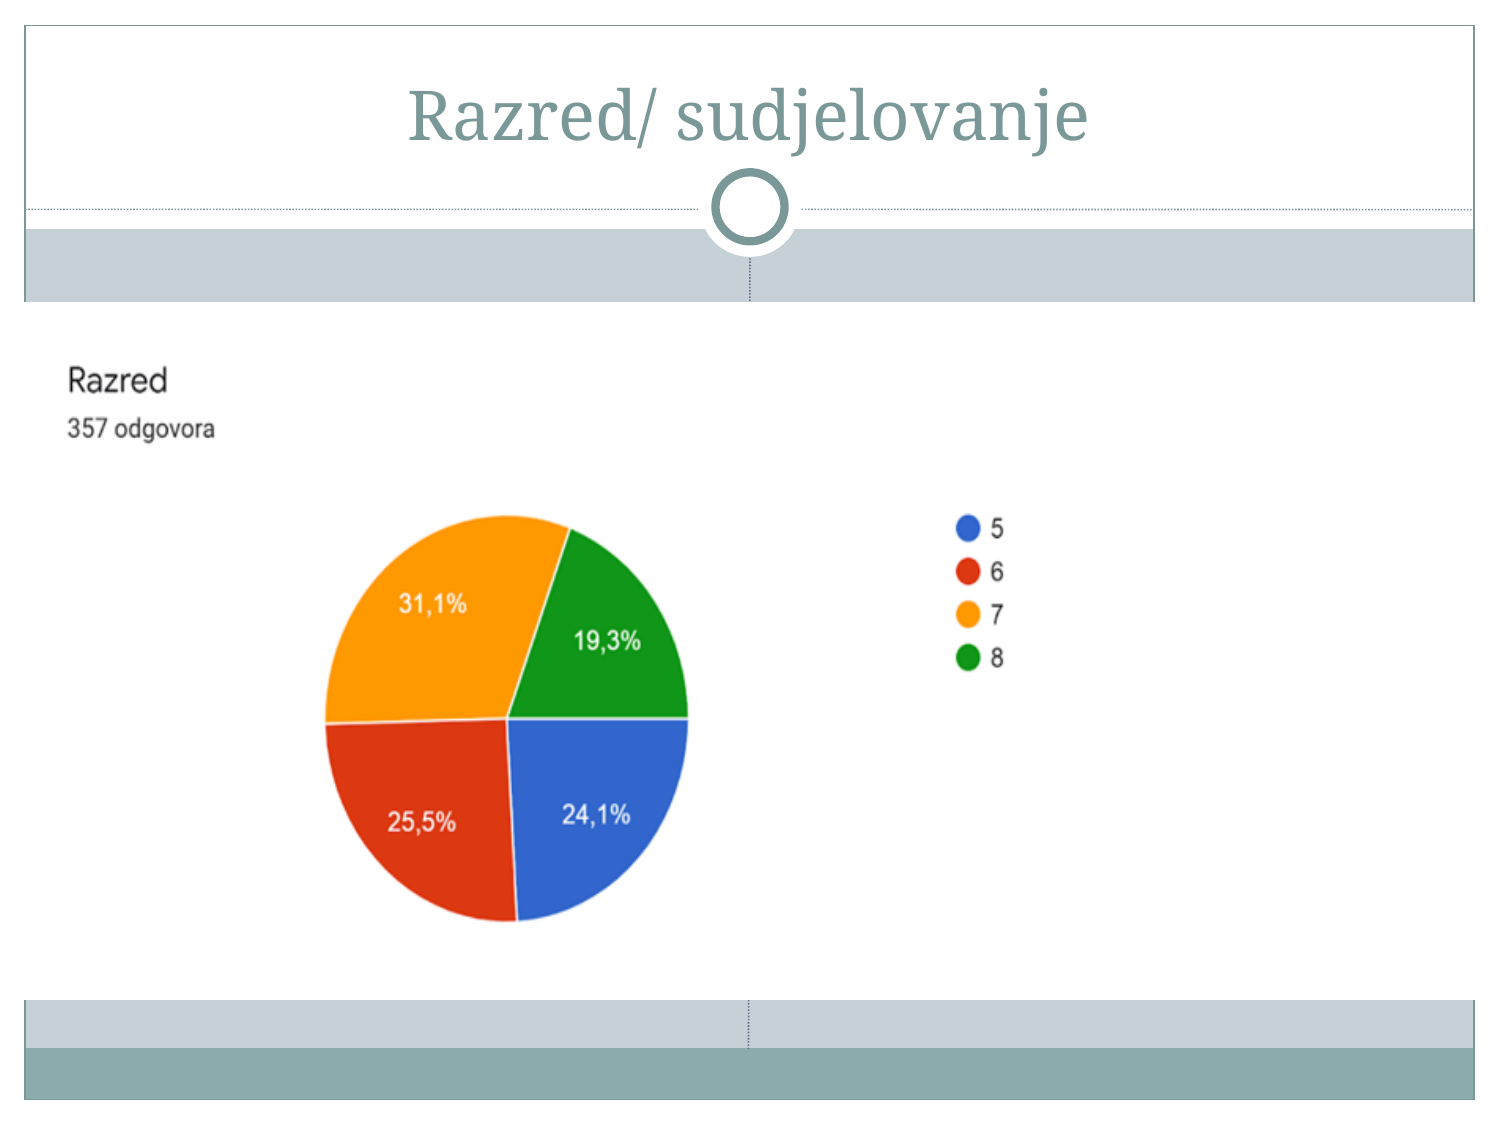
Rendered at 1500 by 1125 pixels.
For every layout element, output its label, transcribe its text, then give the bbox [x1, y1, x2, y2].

title Razred/ sudjelovanje [49, 37, 1450, 162]
picture [19, 302, 1500, 1000]
